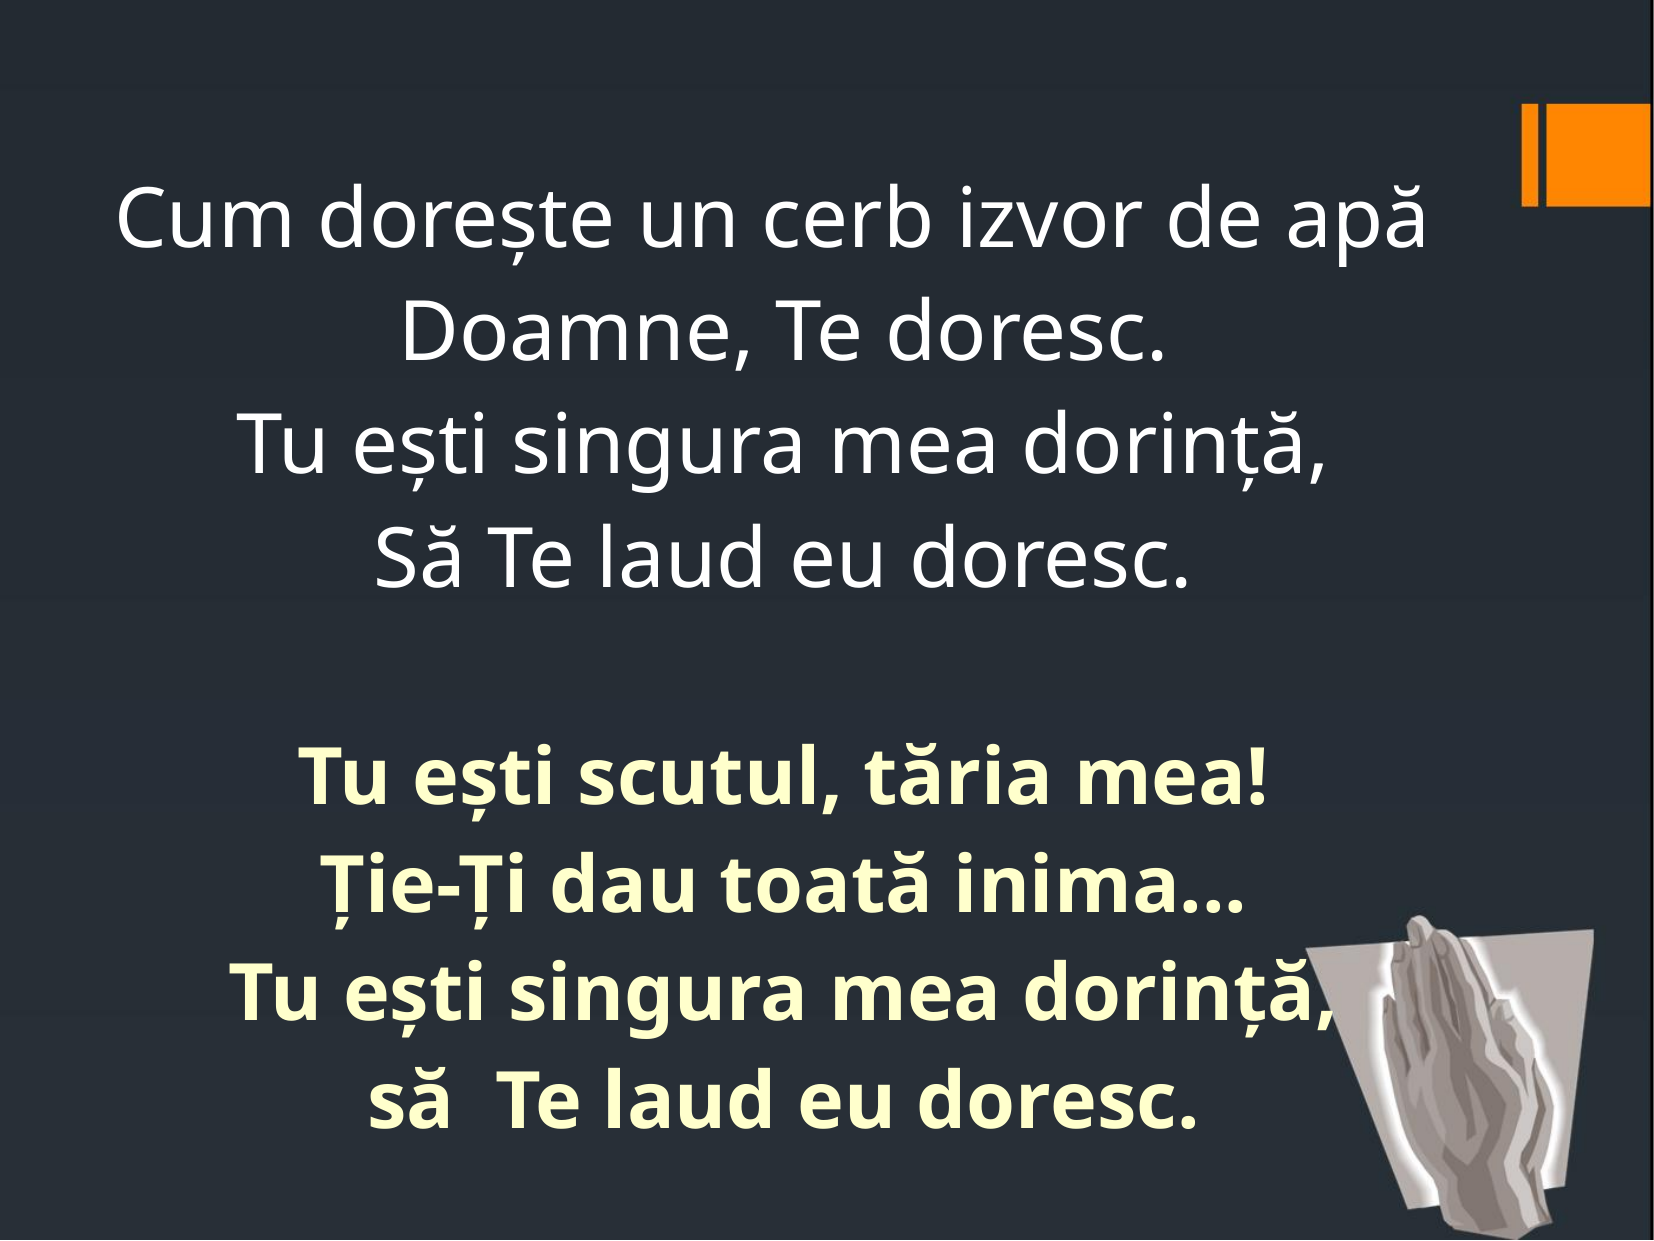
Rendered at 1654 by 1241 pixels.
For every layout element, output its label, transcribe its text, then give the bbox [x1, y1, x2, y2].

picture [0, 0, 1654, 1240]
text_box Cum doreşte un cerb izvor de apă Doamne, Te doresc. Tu eşti singura mea dorinţă, Să Te laud eu doresc. Tu eşti scutul, tăria mea! Ţie-Ţi dau toată inima... Tu eşti singura mea dorinţă, să Te laud eu doresc. [108, 183, 1459, 1127]
